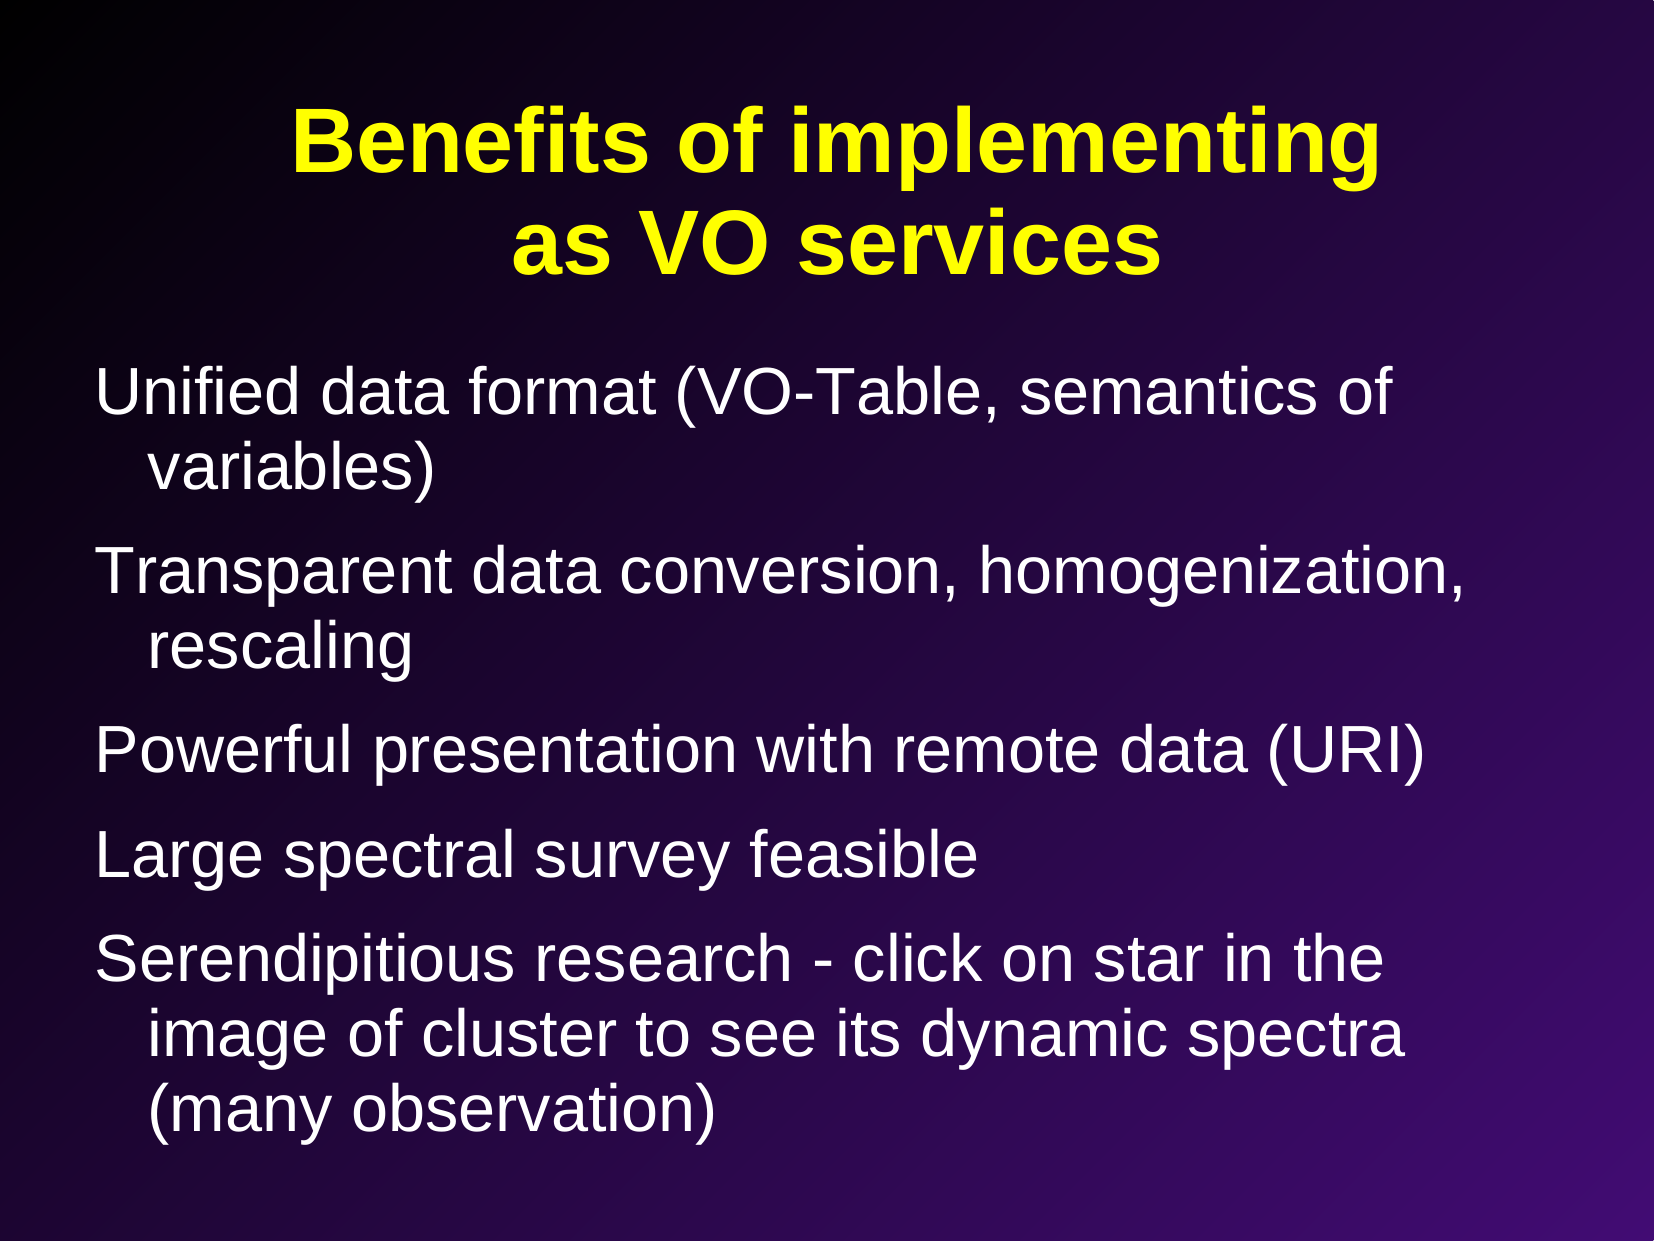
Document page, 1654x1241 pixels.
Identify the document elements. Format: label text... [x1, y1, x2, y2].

list Unified data format (VO-Table, semantics of variables) Transparent data conversion, homogenization, rescaling Powerful presentation with remote data (URI) Large spectral survey feasible Serendipitious research - click on star in the image of cluster to see its dynamic spectra (many observation) [76, 354, 1565, 1173]
title Benefits of implementing as VO services [106, 88, 1595, 296]
